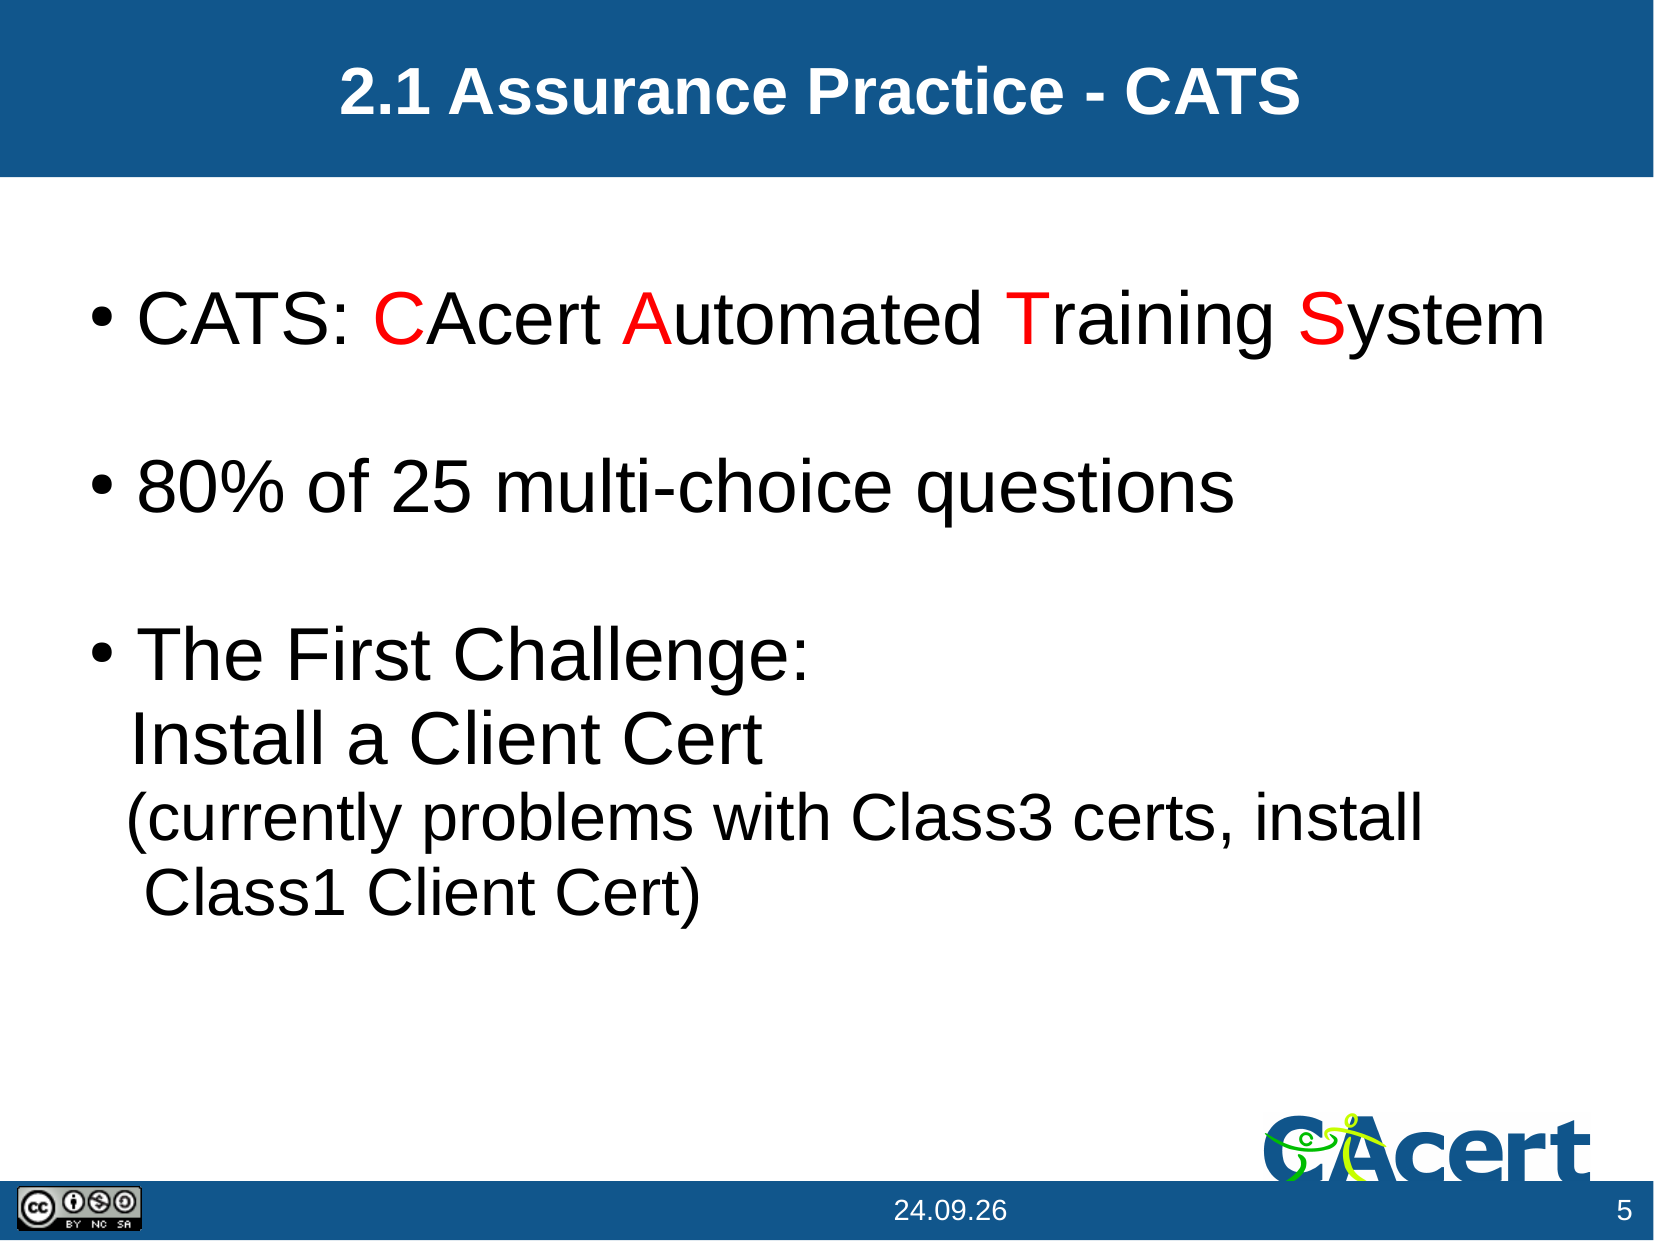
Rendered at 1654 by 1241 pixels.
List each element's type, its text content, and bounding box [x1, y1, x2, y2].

subtitle CATS: CAcert Automated Training System 80% of 25 multi-choice questions The First Challenge: Install a Client Cert (currently problems with Class3 certs, install Class1 Client Cert) [88, 211, 1577, 1014]
picture [1263, 1112, 1591, 1181]
title 2.1 Assurance Practice - CATS [76, 17, 1565, 166]
picture [17, 1186, 142, 1231]
